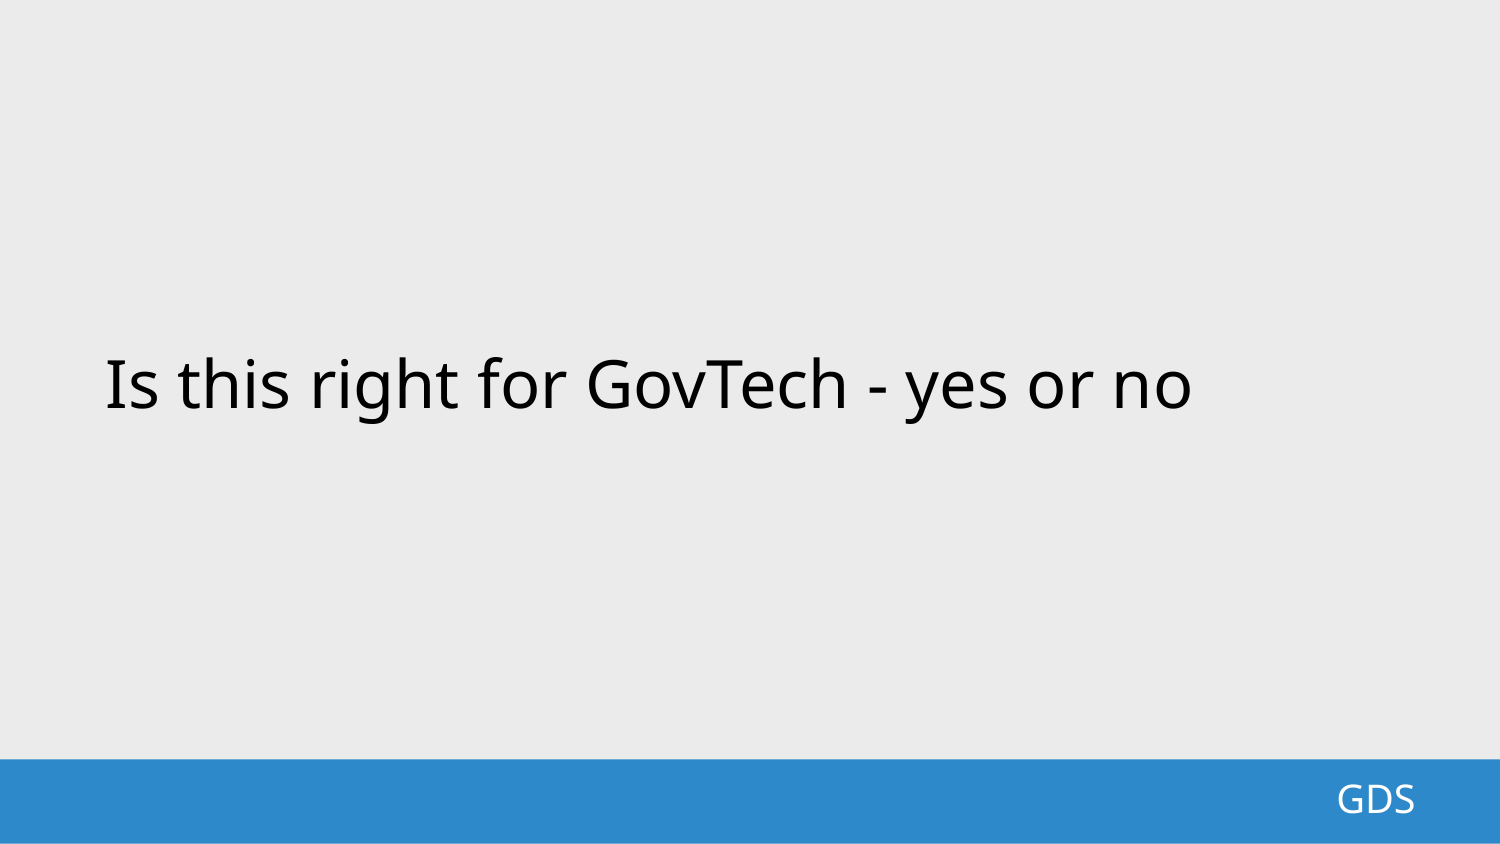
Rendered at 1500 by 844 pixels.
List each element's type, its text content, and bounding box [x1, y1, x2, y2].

text_box Is this right for GovTech - yes or no [102, 0, 1397, 765]
